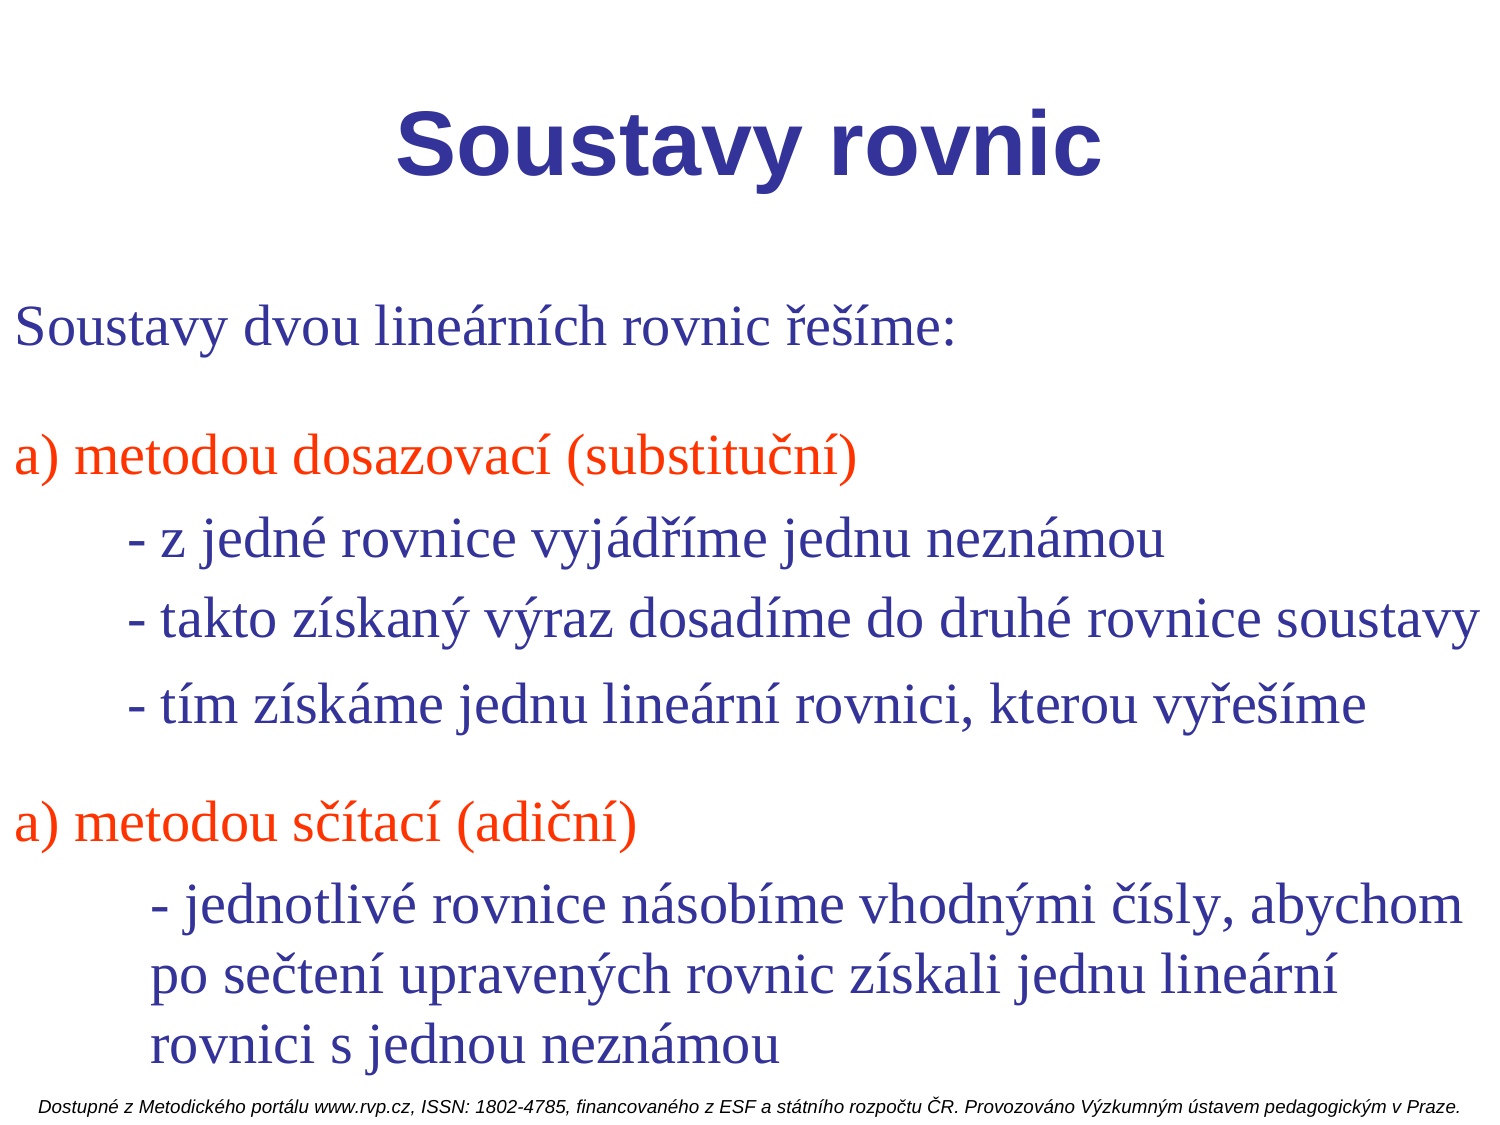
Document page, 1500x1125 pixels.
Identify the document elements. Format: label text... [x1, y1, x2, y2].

text_box Dostupné z Metodického portálu www.rvp.cz, ISSN: 1802-4785, financovaného z ESF a státního rozpočtu ČR. Provozováno Výzkumným ústavem pedagogickým v Praze. [23, 1087, 1476, 1125]
text_box - z jedné rovnice vyjádříme jednu neznámou [112, 491, 1500, 571]
text_box - jednotlivé rovnice násobíme vhodnými čísly, abychom po sečtení upravených rovnic získali jednu lineární rovnici s jednou neznámou [135, 857, 1500, 1084]
title Soustavy rovnic [75, 45, 1426, 233]
text_box a) metodou sčítací (adiční) [0, 774, 1500, 861]
text_box a) metodou dosazovací (substituční) [0, 408, 1500, 495]
text_box Soustavy dvou lineárních rovnic řešíme: [0, 278, 1500, 365]
text_box - tím získáme jednu lineární rovnici, kterou vyřešíme [112, 657, 1500, 743]
text_box - takto získaný výraz dosadíme do druhé rovnice soustavy [112, 571, 1500, 657]
